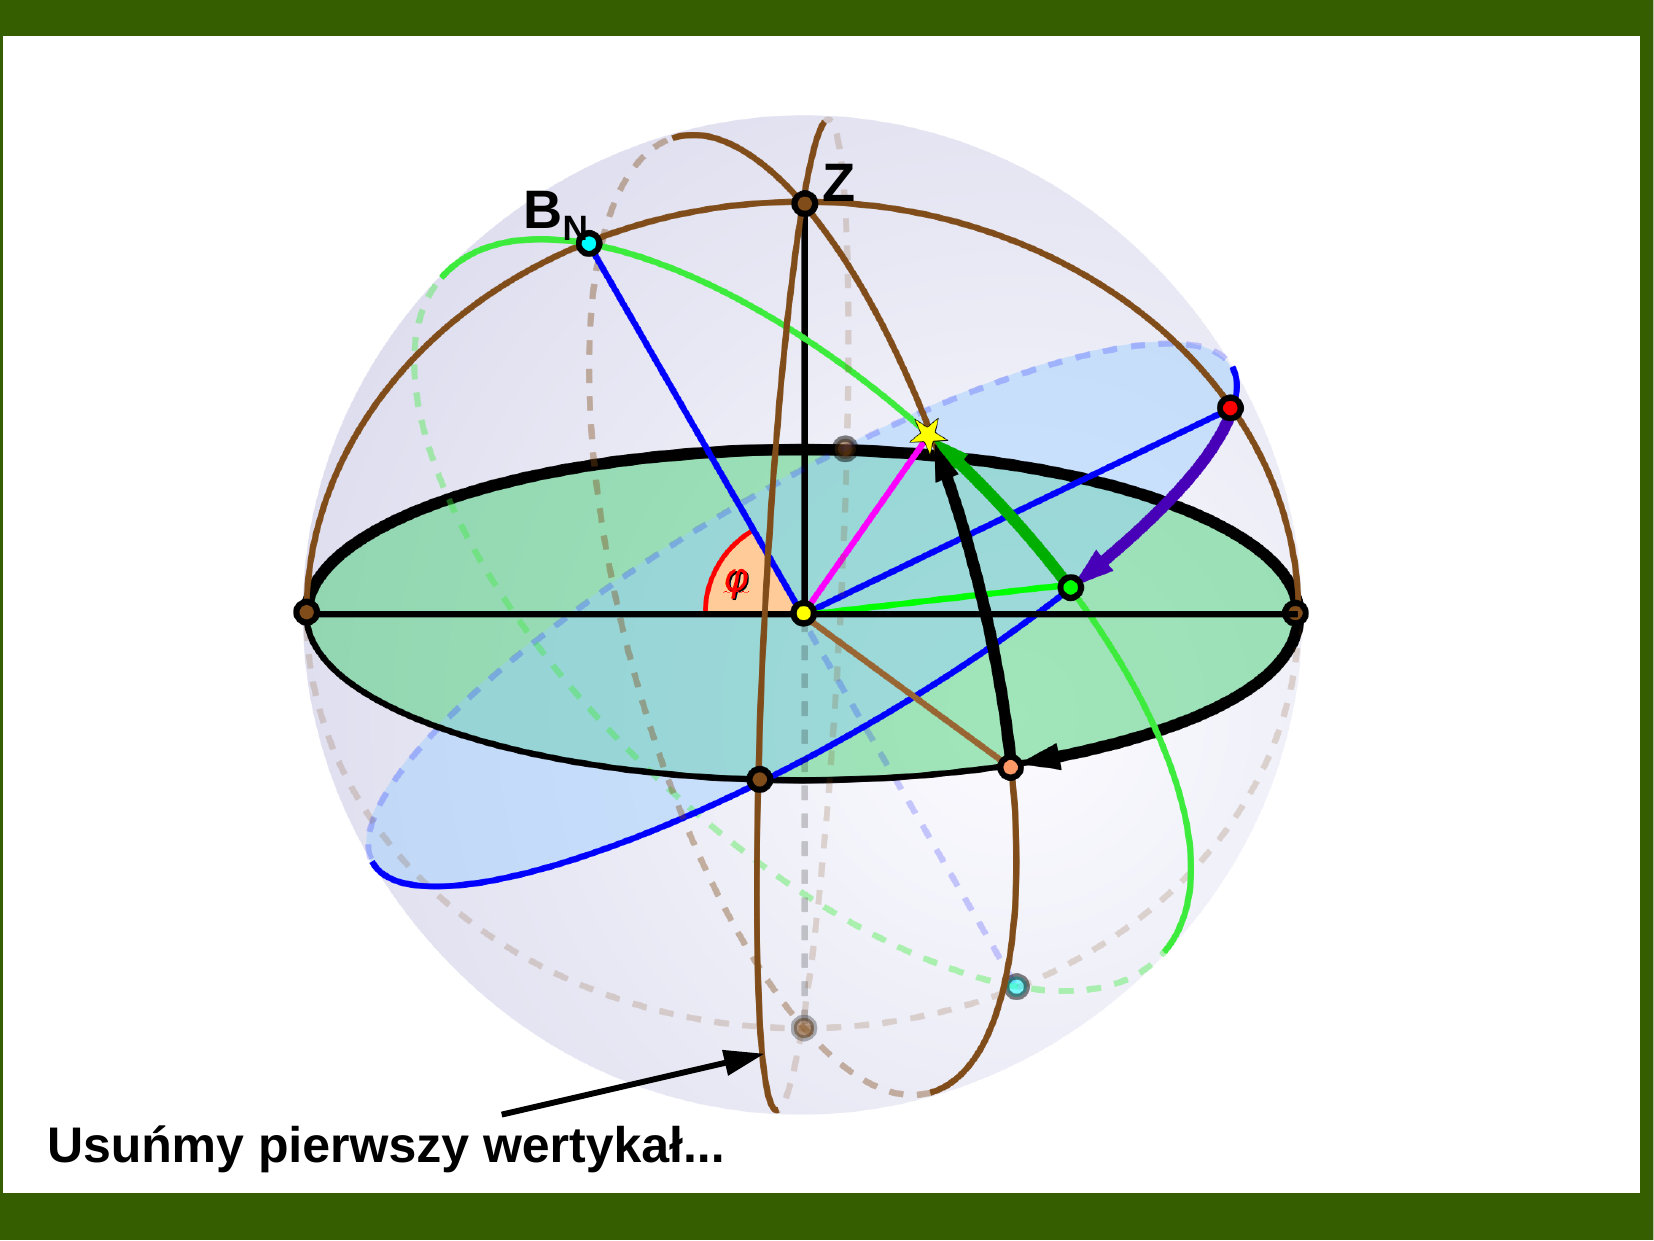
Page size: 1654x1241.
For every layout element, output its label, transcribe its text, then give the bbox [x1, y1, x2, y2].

text_box BN [508, 172, 604, 255]
text_box Usuńmy pierwszy wertykał... [32, 1109, 755, 1181]
text_box Z [807, 145, 871, 221]
picture [3, 36, 1640, 1193]
